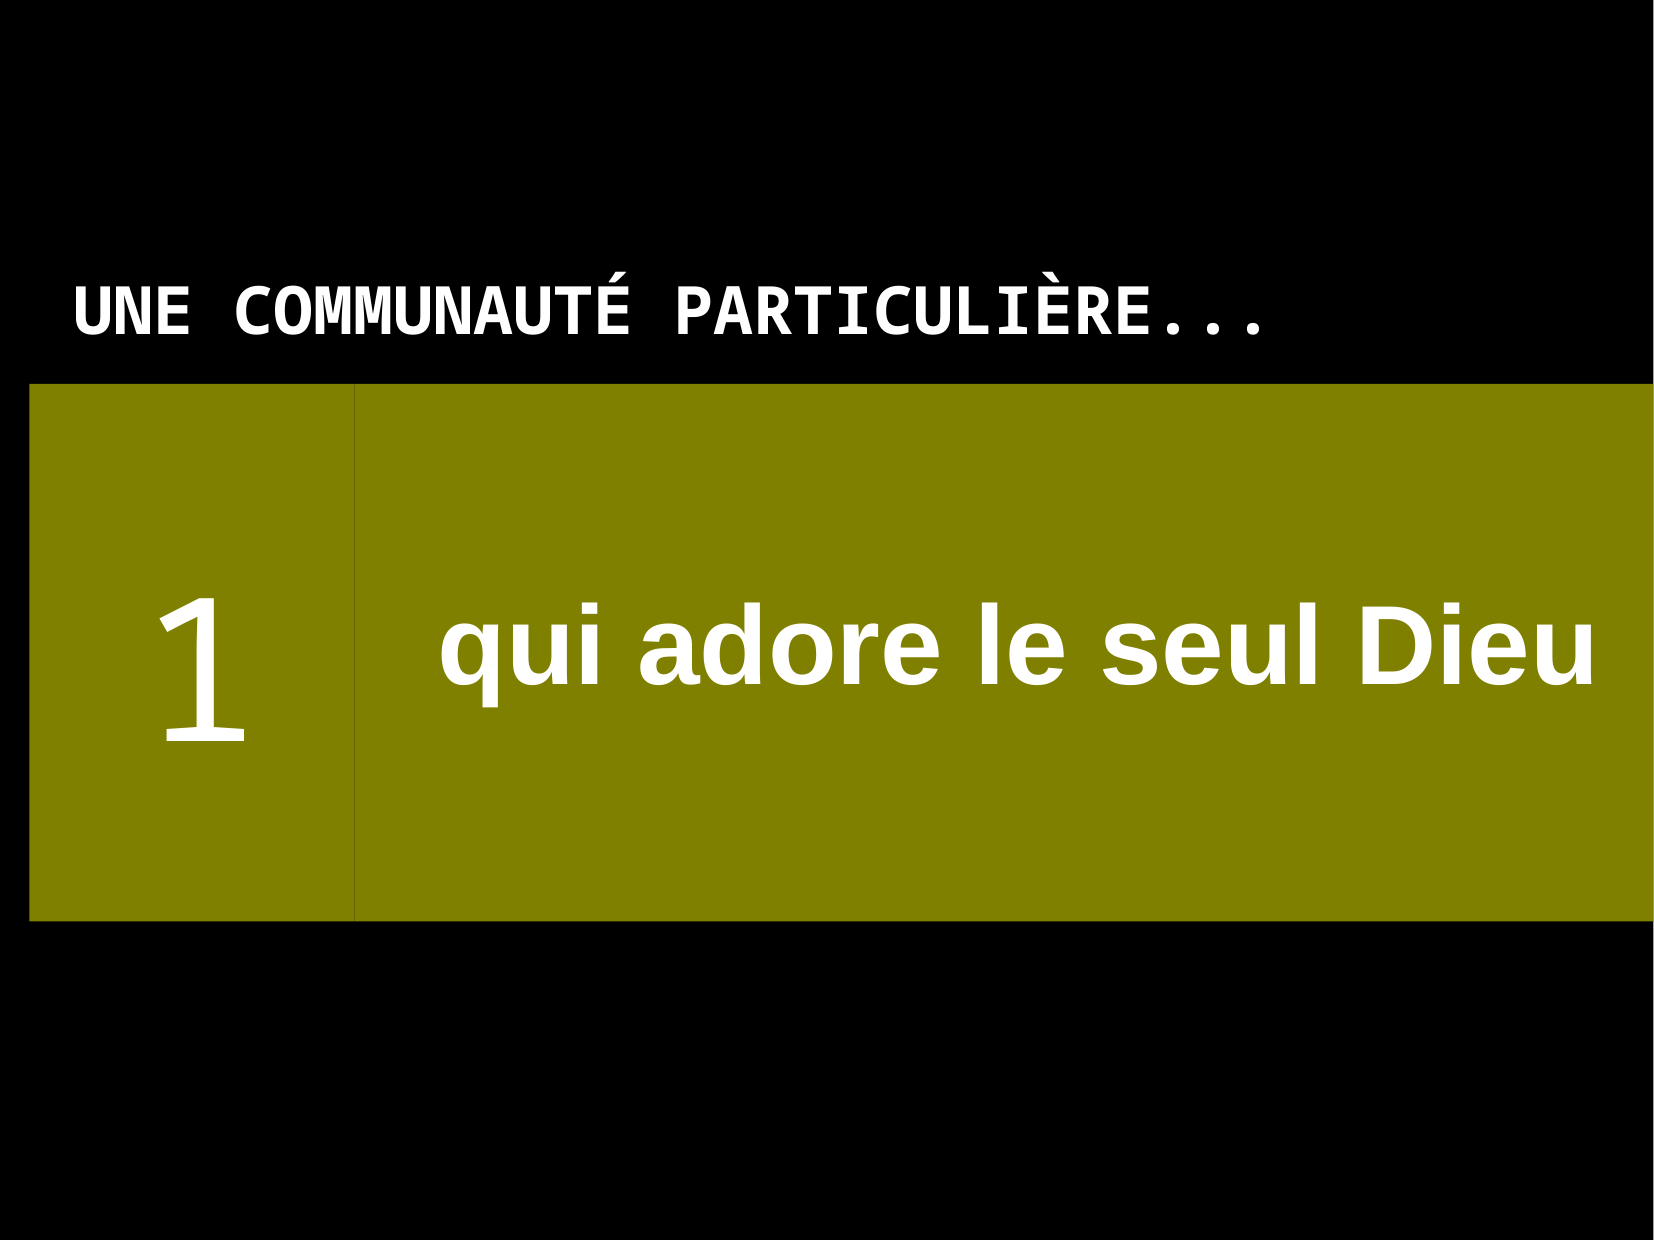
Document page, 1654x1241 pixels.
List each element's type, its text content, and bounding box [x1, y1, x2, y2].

text_box [29, 383, 354, 922]
text_box 1 [126, 519, 266, 808]
text_box qui adore le seul Dieu [354, 383, 1654, 922]
text_box UNE COMMUNAUTÉ PARTICULIÈRE... [58, 265, 1644, 358]
